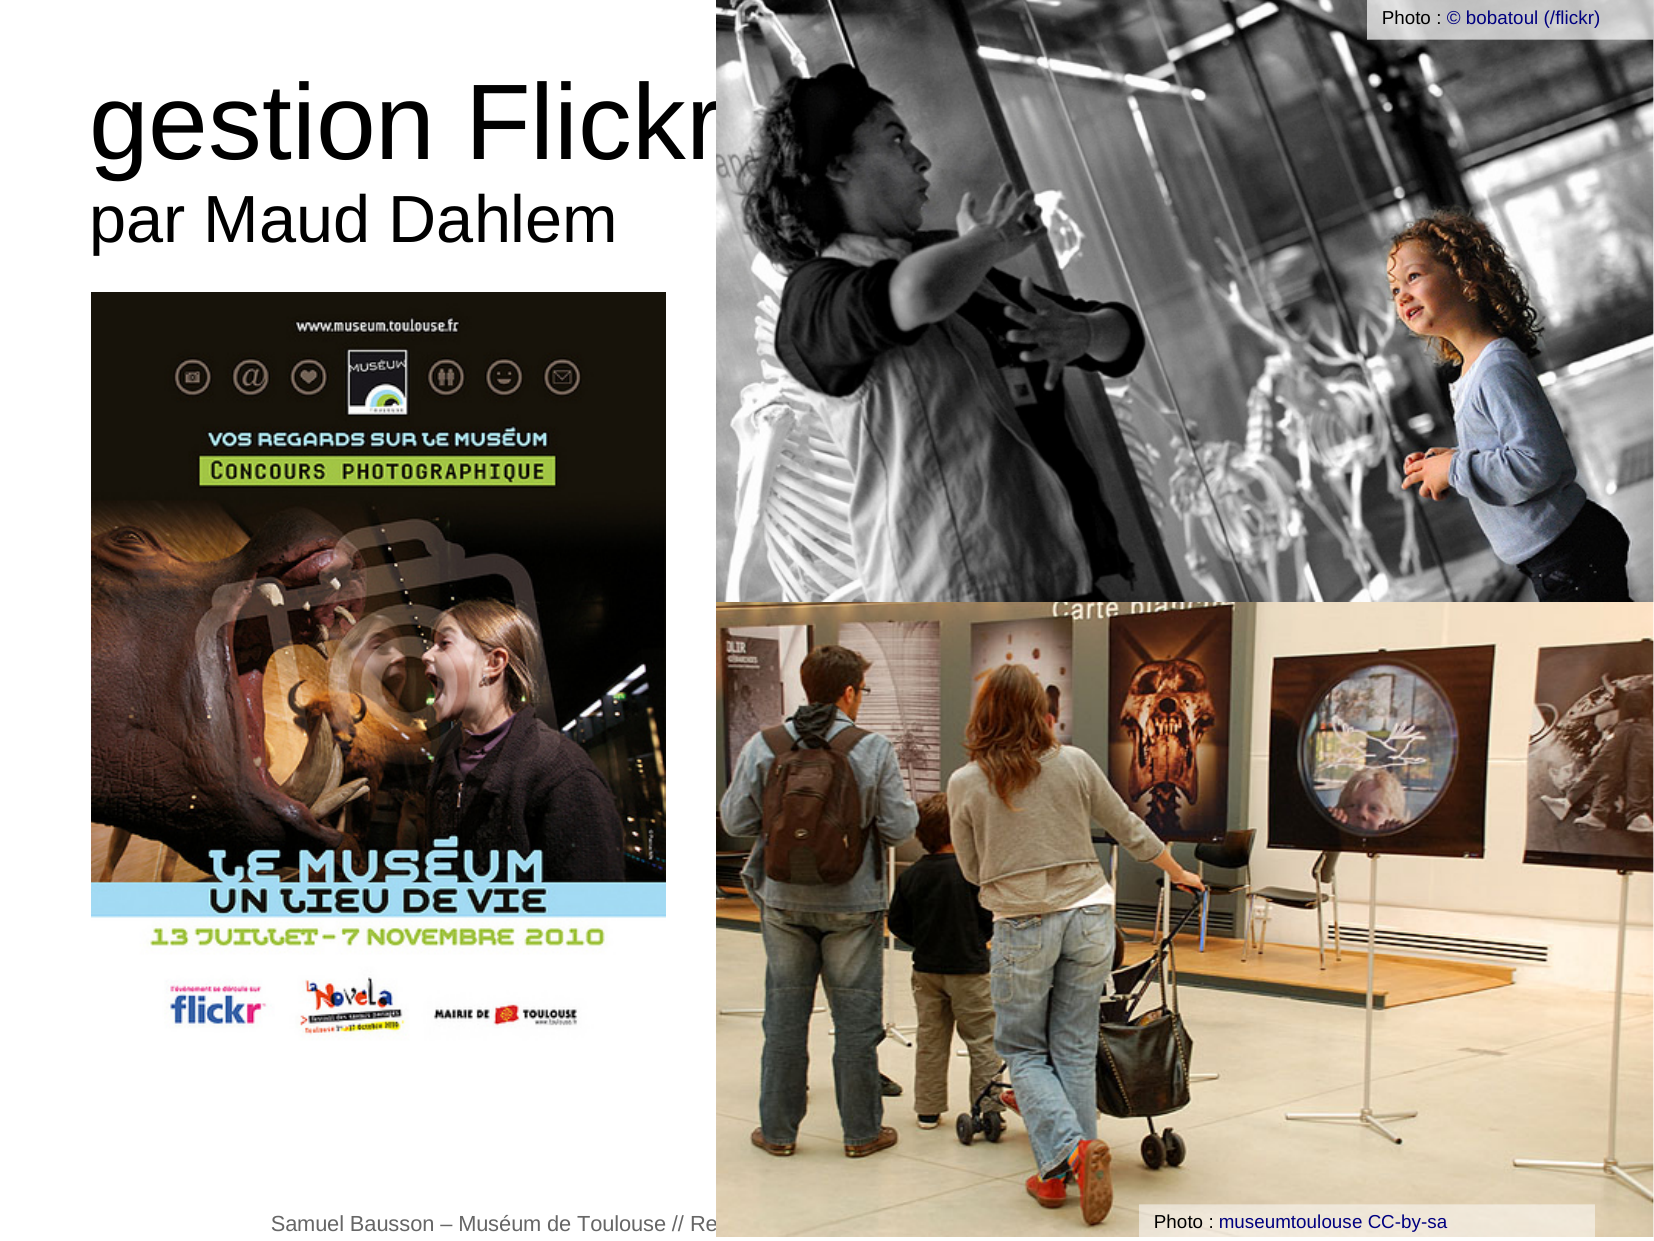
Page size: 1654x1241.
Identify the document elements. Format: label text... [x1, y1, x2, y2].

picture [91, 292, 666, 1059]
title gestion Flickr par Maud Dahlem [89, 63, 716, 256]
text_box Photo : © bobatoul (/flickr) [1367, 0, 1654, 40]
text_box Photo : museumtoulouse CC-by-sa [1139, 1204, 1595, 1241]
picture [716, 0, 1654, 1237]
